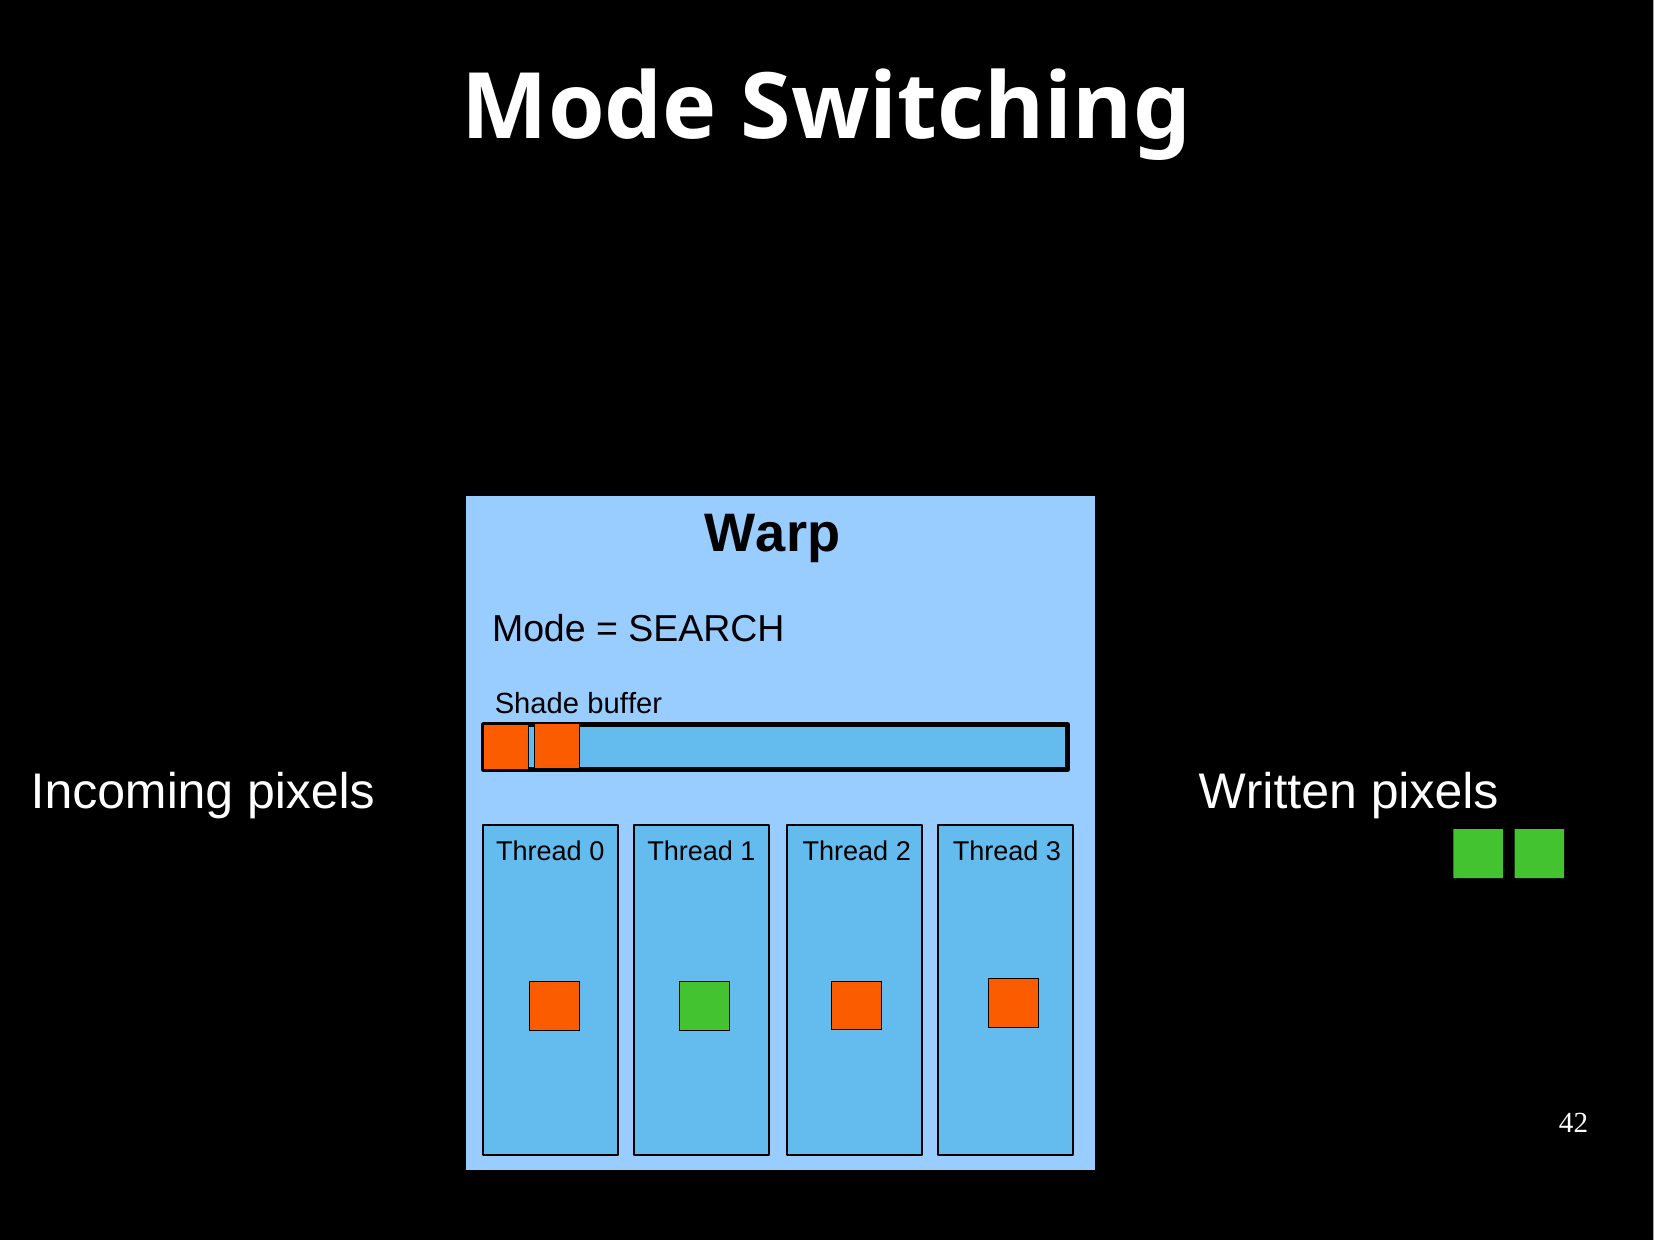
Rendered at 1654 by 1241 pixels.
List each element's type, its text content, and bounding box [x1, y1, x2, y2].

text_box Thread 1 [632, 828, 776, 874]
text_box Thread 2 [787, 828, 932, 874]
text_box Thread 3 [938, 828, 1082, 874]
text_box Shade buffer [480, 679, 766, 737]
text_box [465, 495, 1096, 1171]
text_box Warp [690, 495, 991, 571]
text_box Mode = SEARCH [477, 600, 808, 657]
text_box Incoming pixels [15, 756, 406, 865]
text_box Written pixels [1183, 756, 1574, 865]
text_box Thread 0 [481, 828, 625, 874]
title Mode Switching [0, 0, 1654, 207]
text_box [1453, 865, 1503, 879]
text_box [1514, 865, 1565, 879]
